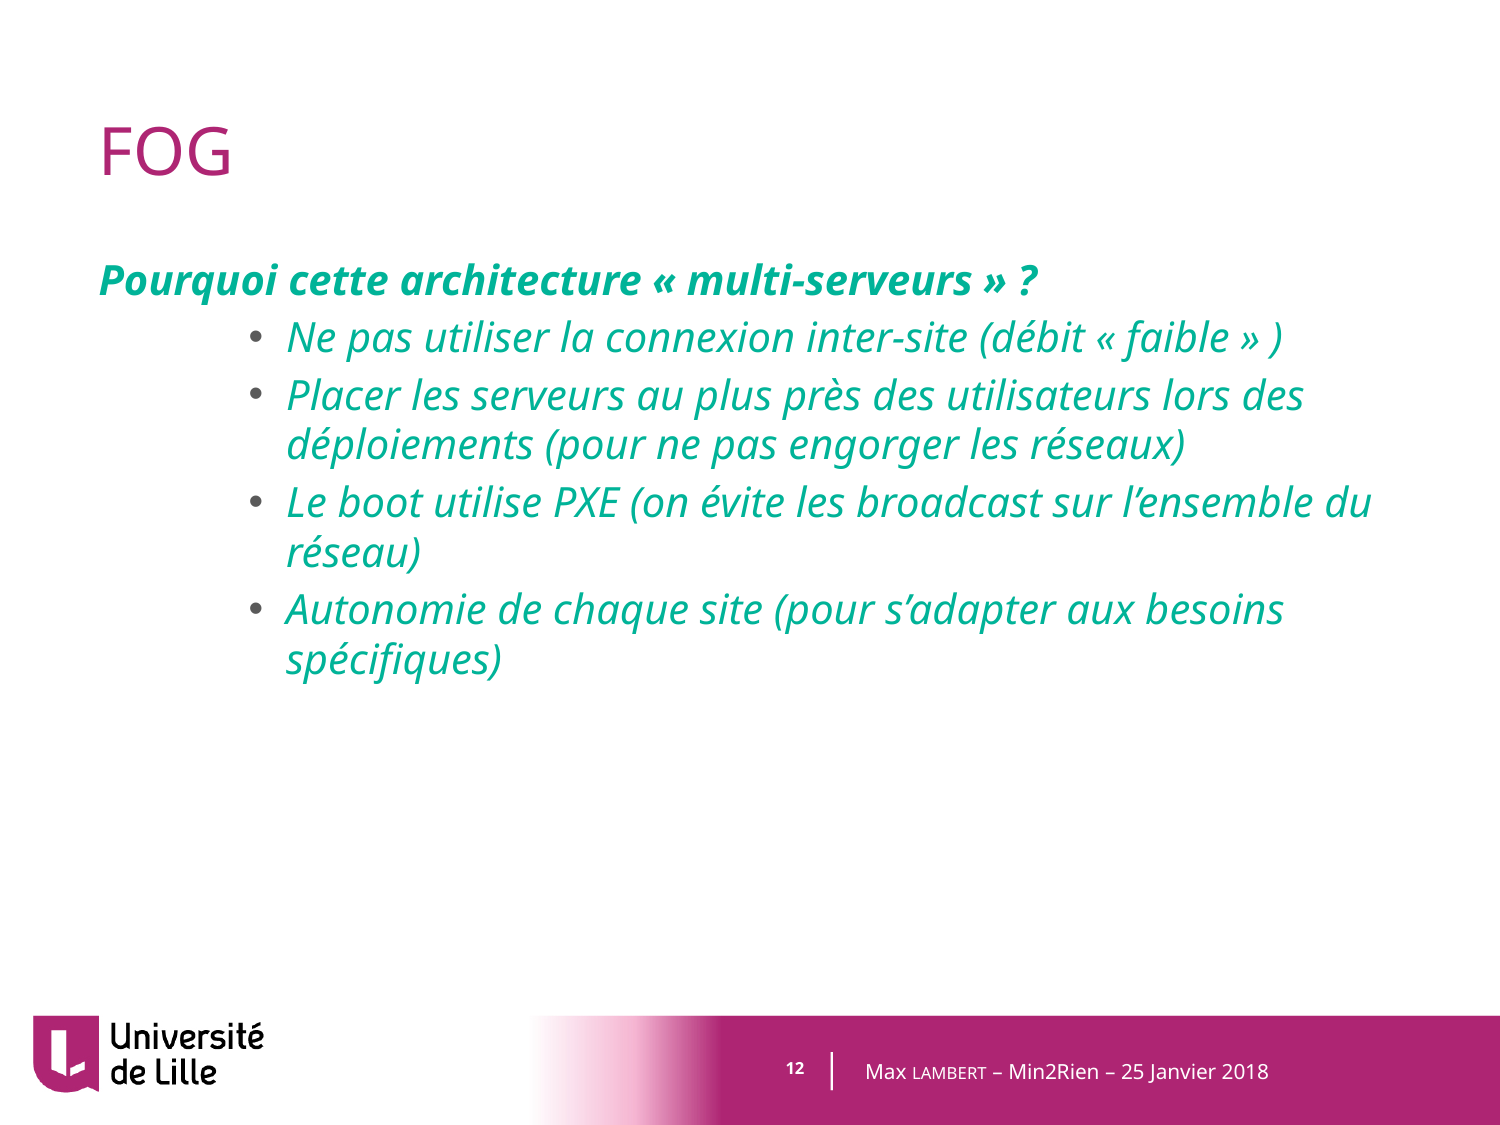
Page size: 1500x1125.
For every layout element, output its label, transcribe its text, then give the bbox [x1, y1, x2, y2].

list FOG Pourquoi cette architecture « multi-serveurs » ? Ne pas utiliser la connexion inter-site (débit « faible » ) Placer les serveurs au plus près des utilisateurs lors des déploiements (pour ne pas engorger les réseaux) Le boot utilise PXE (on évite les broadcast sur l’ensemble du réseau) Autonomie de chaque site (pour s’adapter aux besoins spécifiques) [98, 108, 1401, 911]
picture [0, 0, 1500, 1125]
